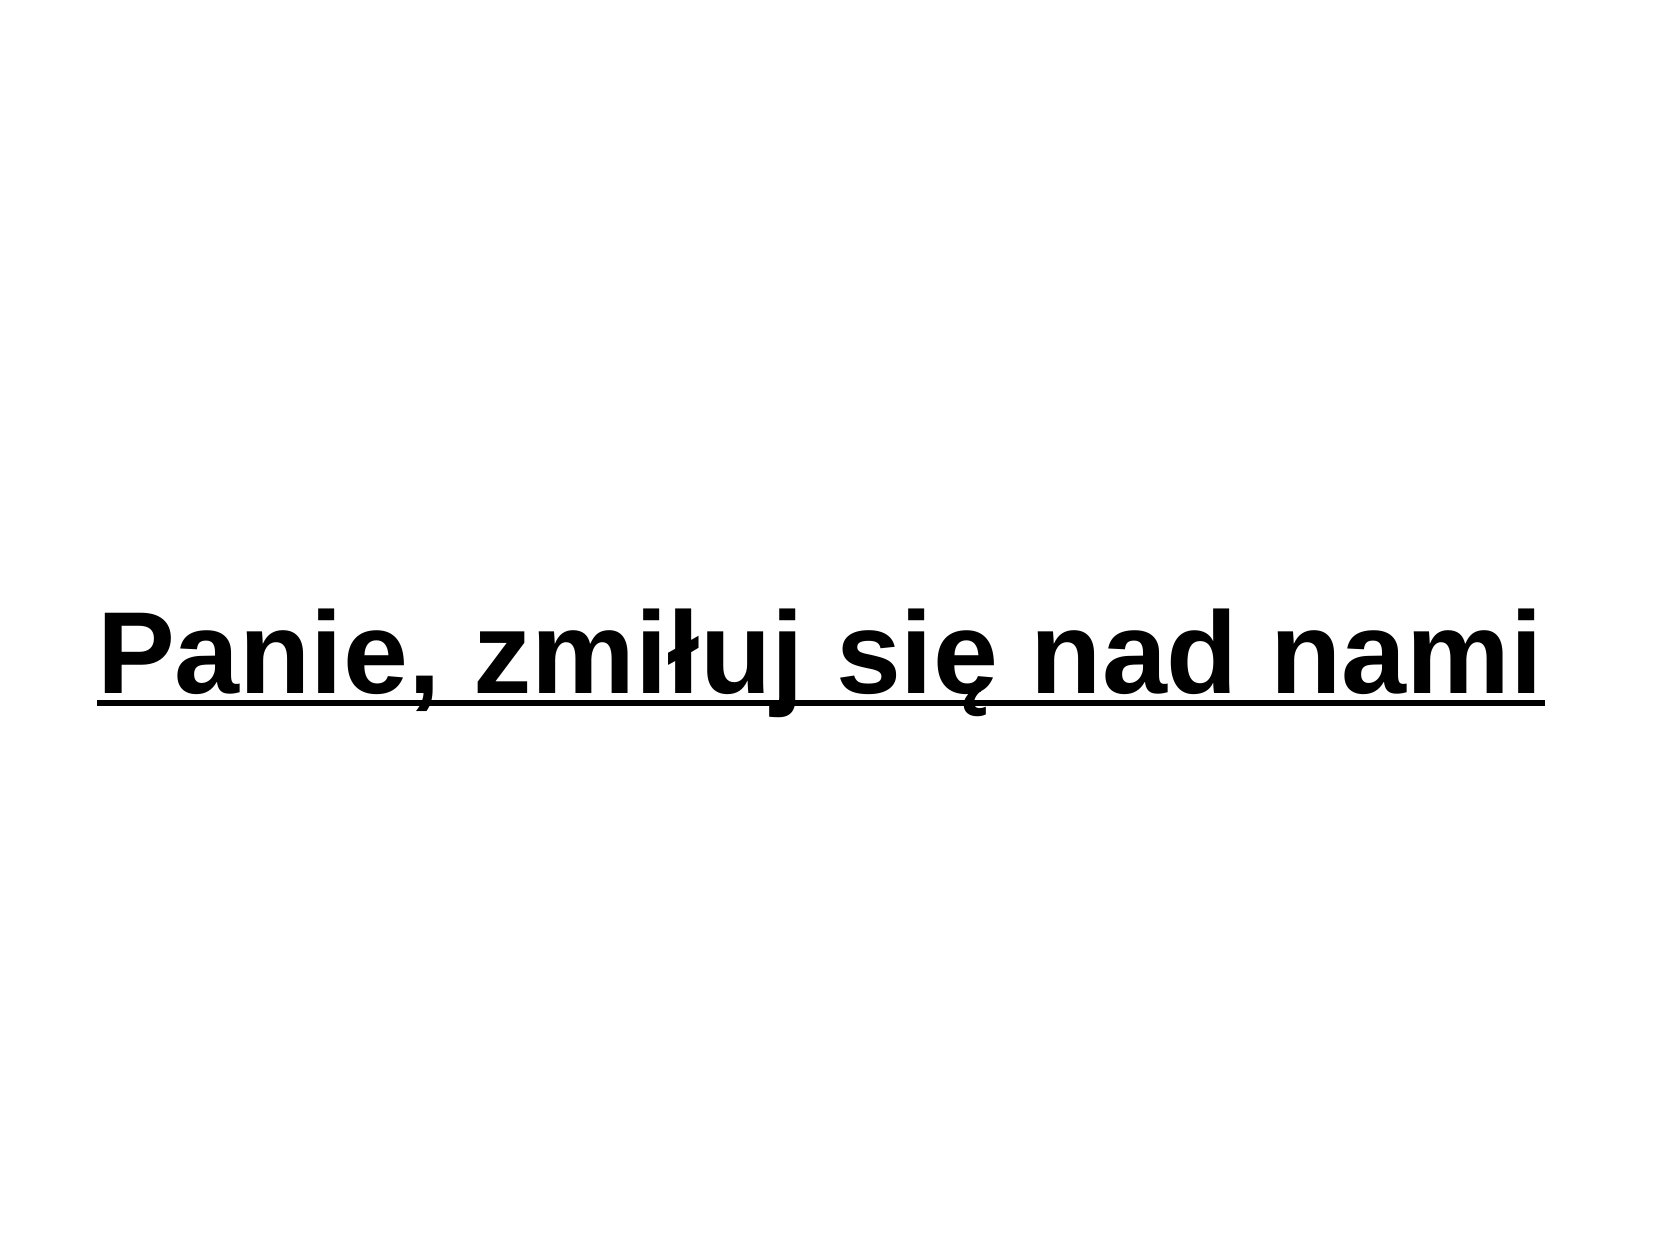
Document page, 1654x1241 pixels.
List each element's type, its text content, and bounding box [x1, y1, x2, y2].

subtitle Panie, zmiłuj się nad nami [0, 0, 1642, 1241]
